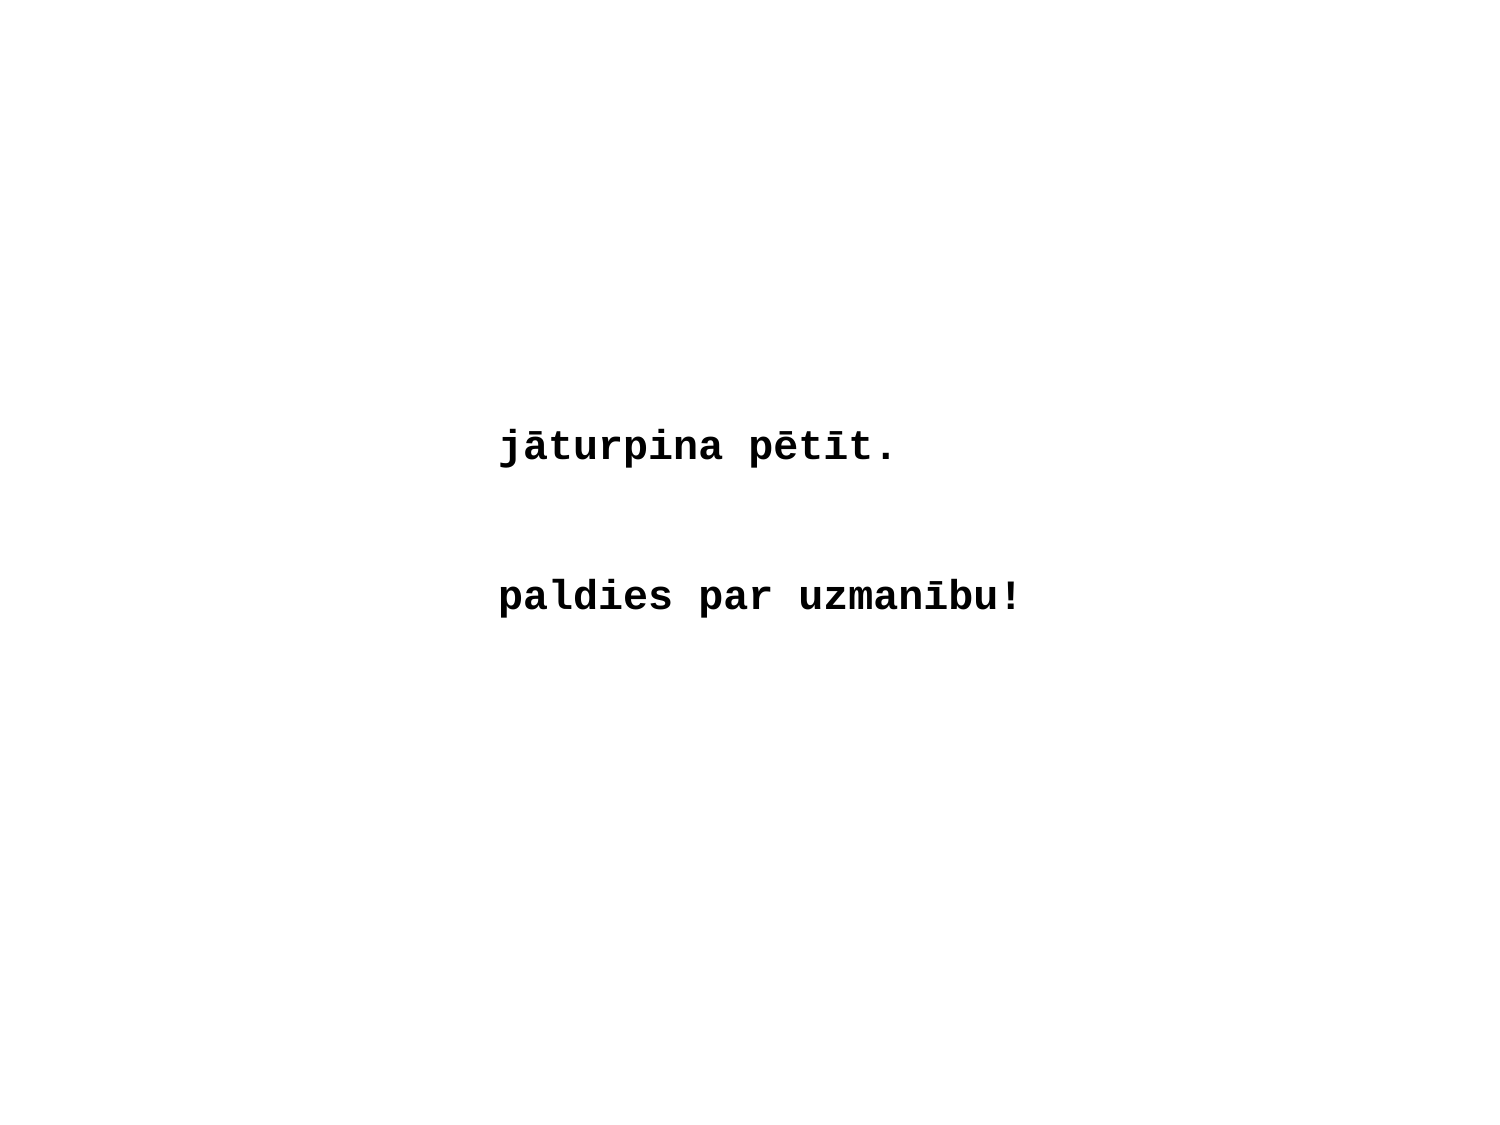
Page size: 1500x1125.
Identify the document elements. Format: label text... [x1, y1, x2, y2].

text_box jāturpina pētīt. paldies par uzmanību! [483, 410, 1039, 626]
